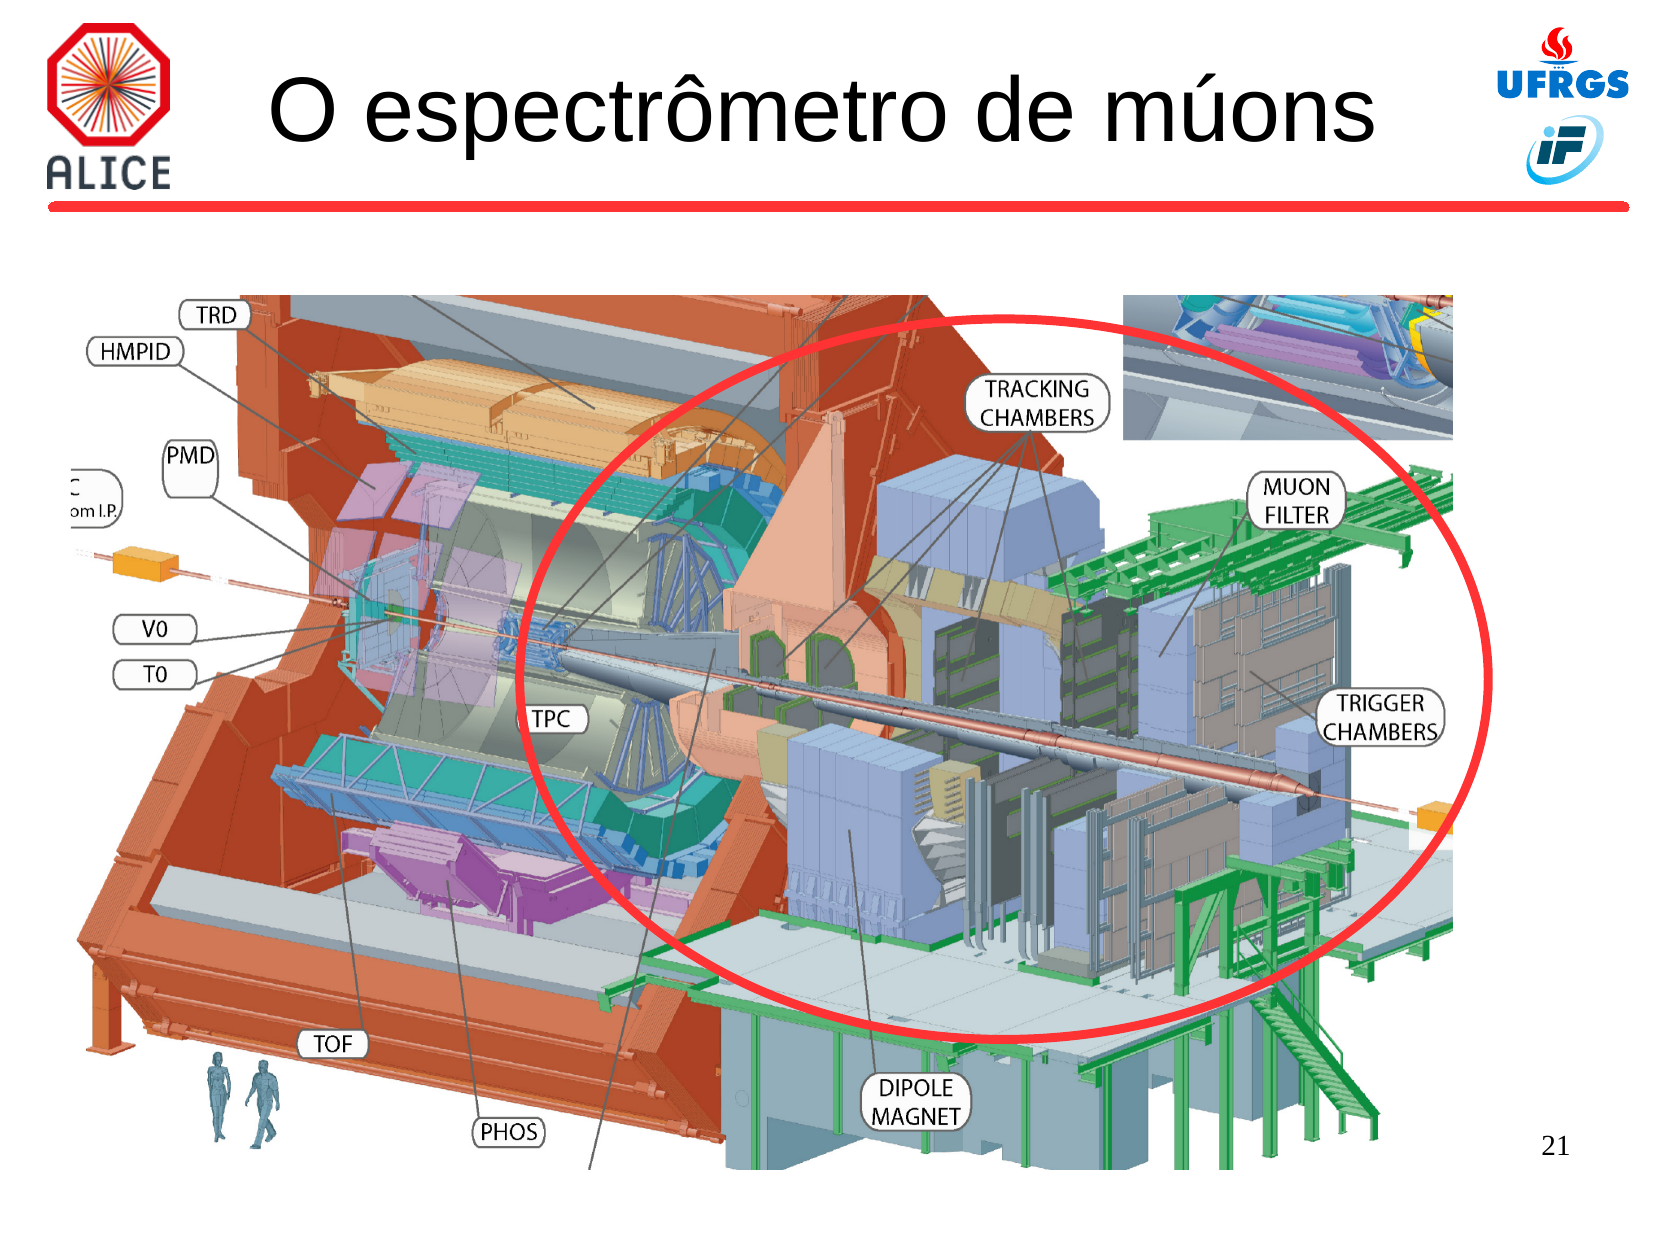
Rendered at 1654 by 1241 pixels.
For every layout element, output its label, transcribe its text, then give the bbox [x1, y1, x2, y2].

picture [70, 295, 1453, 1170]
title O espectrômetro de múons [193, 5, 1453, 213]
picture [1542, 176, 1558, 185]
picture [1526, 153, 1531, 162]
picture [47, 23, 170, 190]
picture [525, 324, 1453, 1034]
picture [1497, 27, 1629, 103]
